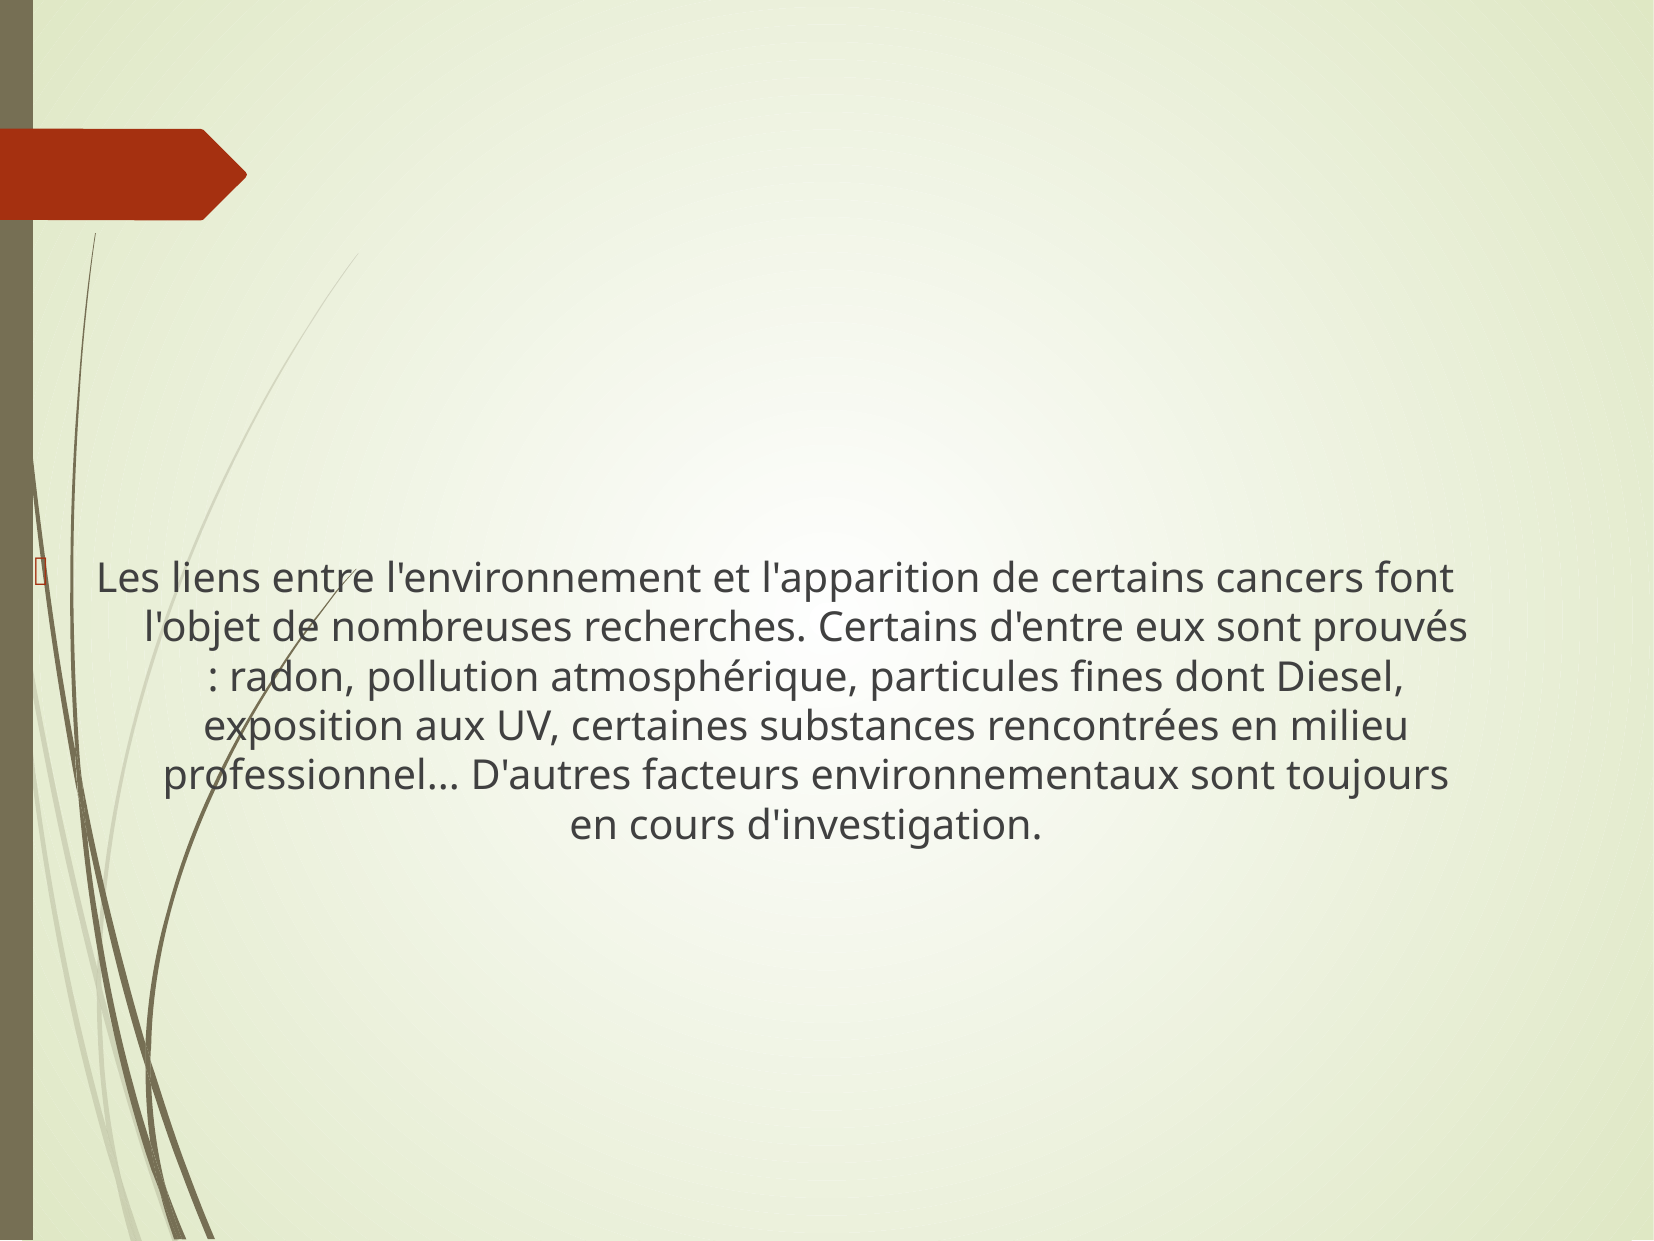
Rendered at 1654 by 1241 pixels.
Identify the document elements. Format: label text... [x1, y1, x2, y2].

subtitle Les liens entre l'environnement et l'apparition de certains cancers font l'objet de nombreuses recherches. Certains d'entre eux sont prouvés : radon, pollution atmosphérique, particules fines dont Diesel, exposition aux UV, certaines substances rencontrées en milieu professionnel... D'autres facteurs environnementaux sont toujours en cours d'investigation. [0, 290, 1489, 1109]
